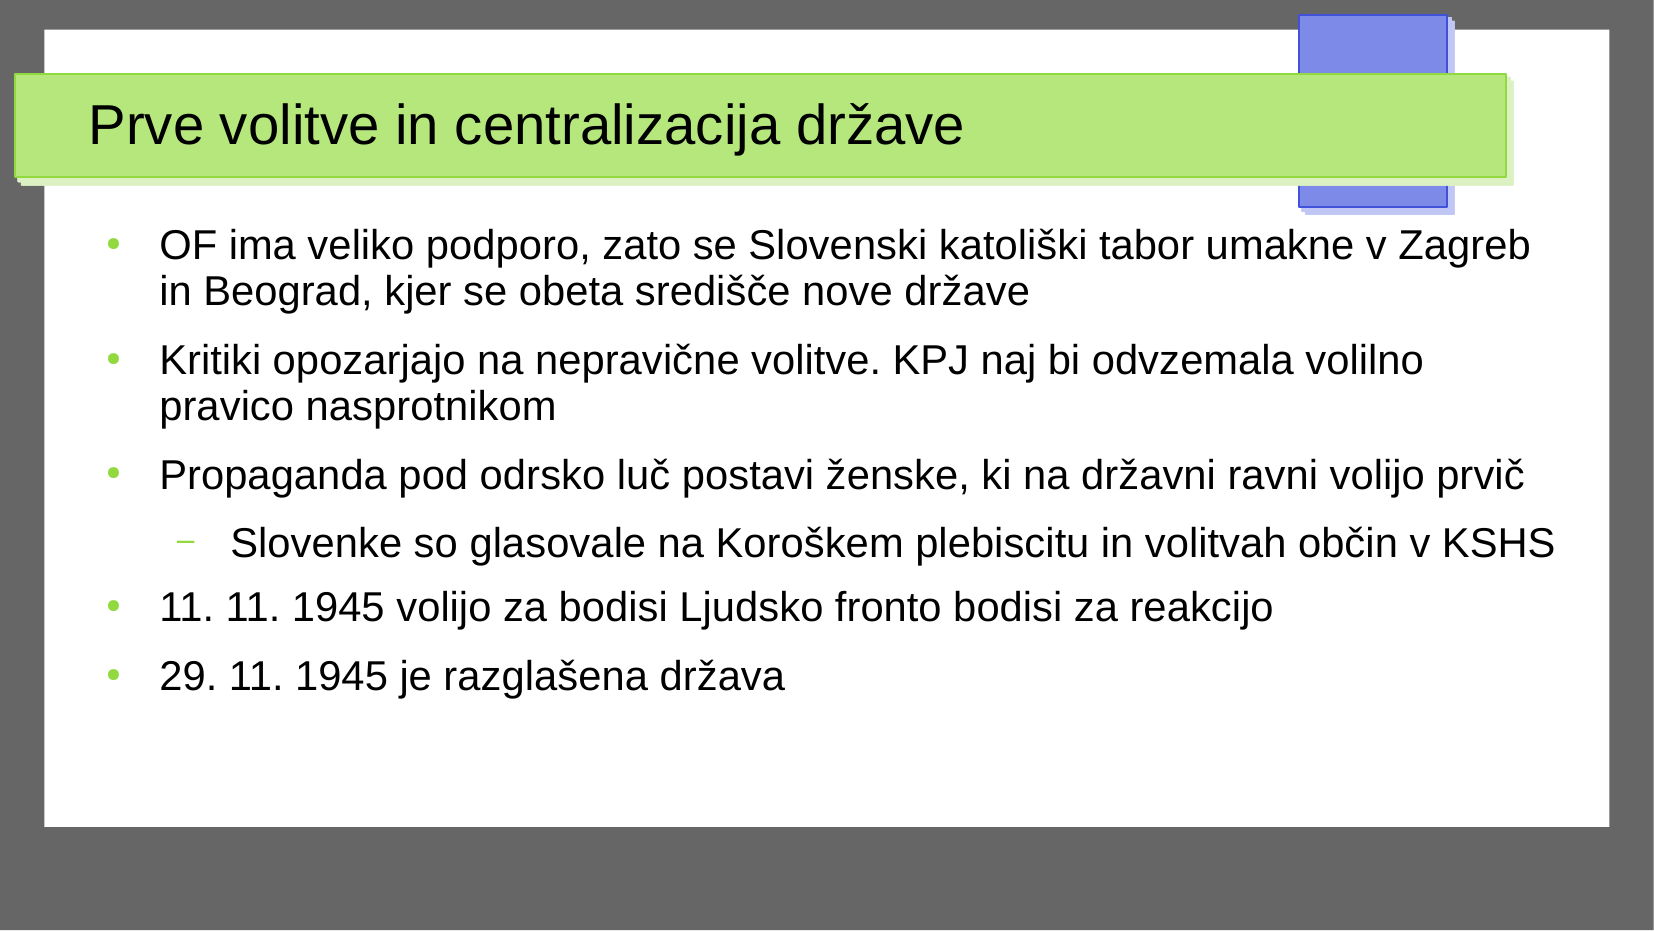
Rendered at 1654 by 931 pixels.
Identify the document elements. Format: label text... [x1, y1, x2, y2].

list OF ima veliko podporo, zato se Slovenski katoliški tabor umakne v Zagreb in Beograd, kjer se obeta središče nove države Kritiki opozarjajo na nepravične volitve. KPJ naj bi odvzemala volilno pravico nasprotnikom Propaganda pod odrsko luč postavi ženske, ki na državni ravni volijo prvič Slovenke so glasovale na Koroškem plebiscitu in volitvah občin v KSHS 11. 11. 1945 volijo za bodisi Ljudsko fronto bodisi za reakcijo 29. 11. 1945 je razglašena država [88, 221, 1565, 813]
title Prve volitve in centralizacija države [88, 73, 1506, 178]
